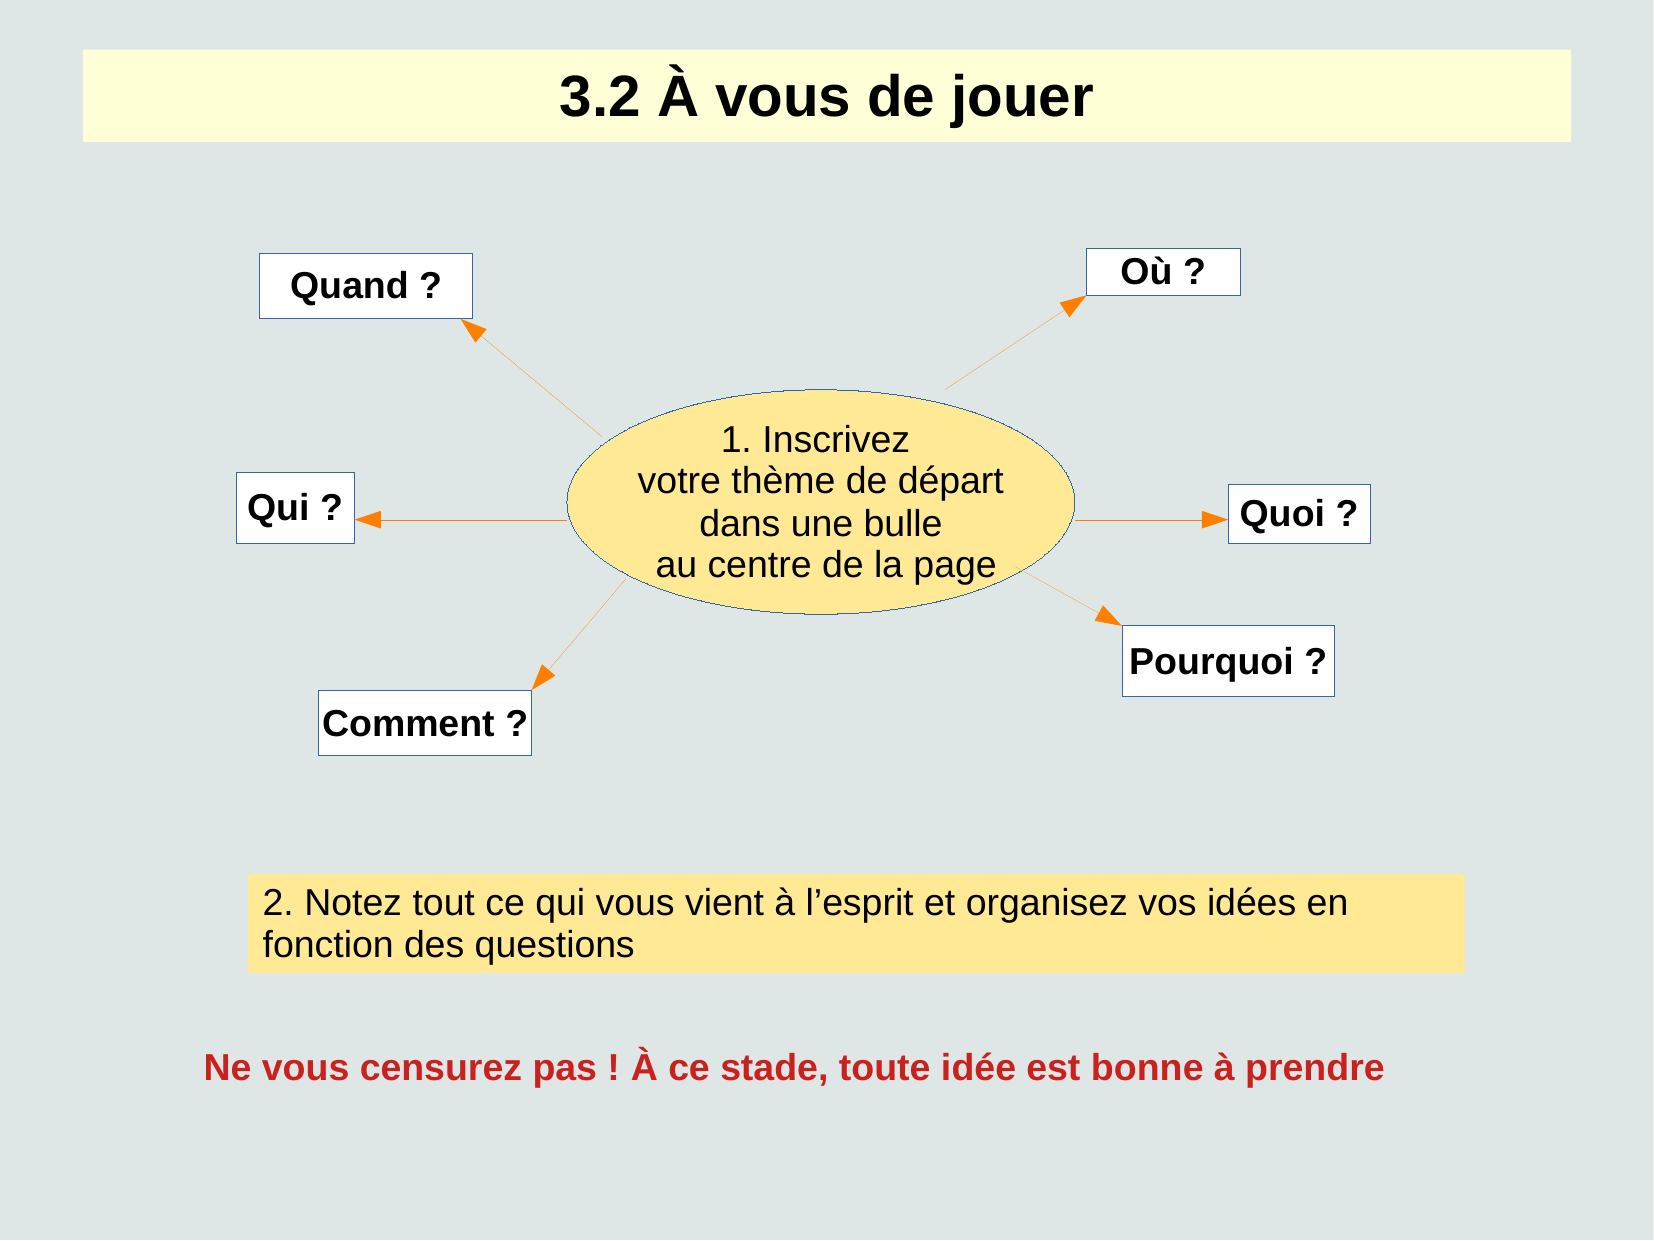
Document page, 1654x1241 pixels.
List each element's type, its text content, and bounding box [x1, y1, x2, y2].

text_box Quand ? [259, 253, 473, 319]
title 3.2 À vous de jouer [82, 49, 1572, 142]
text_box 1. Inscrivez votre thème de départ dans une bulle au centre de la page [566, 389, 1075, 615]
text_box Ne vous censurez pas ! À ce stade, toute idée est bonne à prendre [188, 1039, 1501, 1097]
text_box Où ? [1086, 248, 1241, 296]
text_box Pourquoi ? [1122, 625, 1335, 697]
text_box 2. Notez tout ce qui vous vient à l’esprit et organisez vos idées en fonction des questions [248, 874, 1465, 973]
text_box Comment ? [318, 690, 532, 756]
text_box Qui ? [236, 472, 355, 544]
text_box Quoi ? [1228, 484, 1371, 544]
